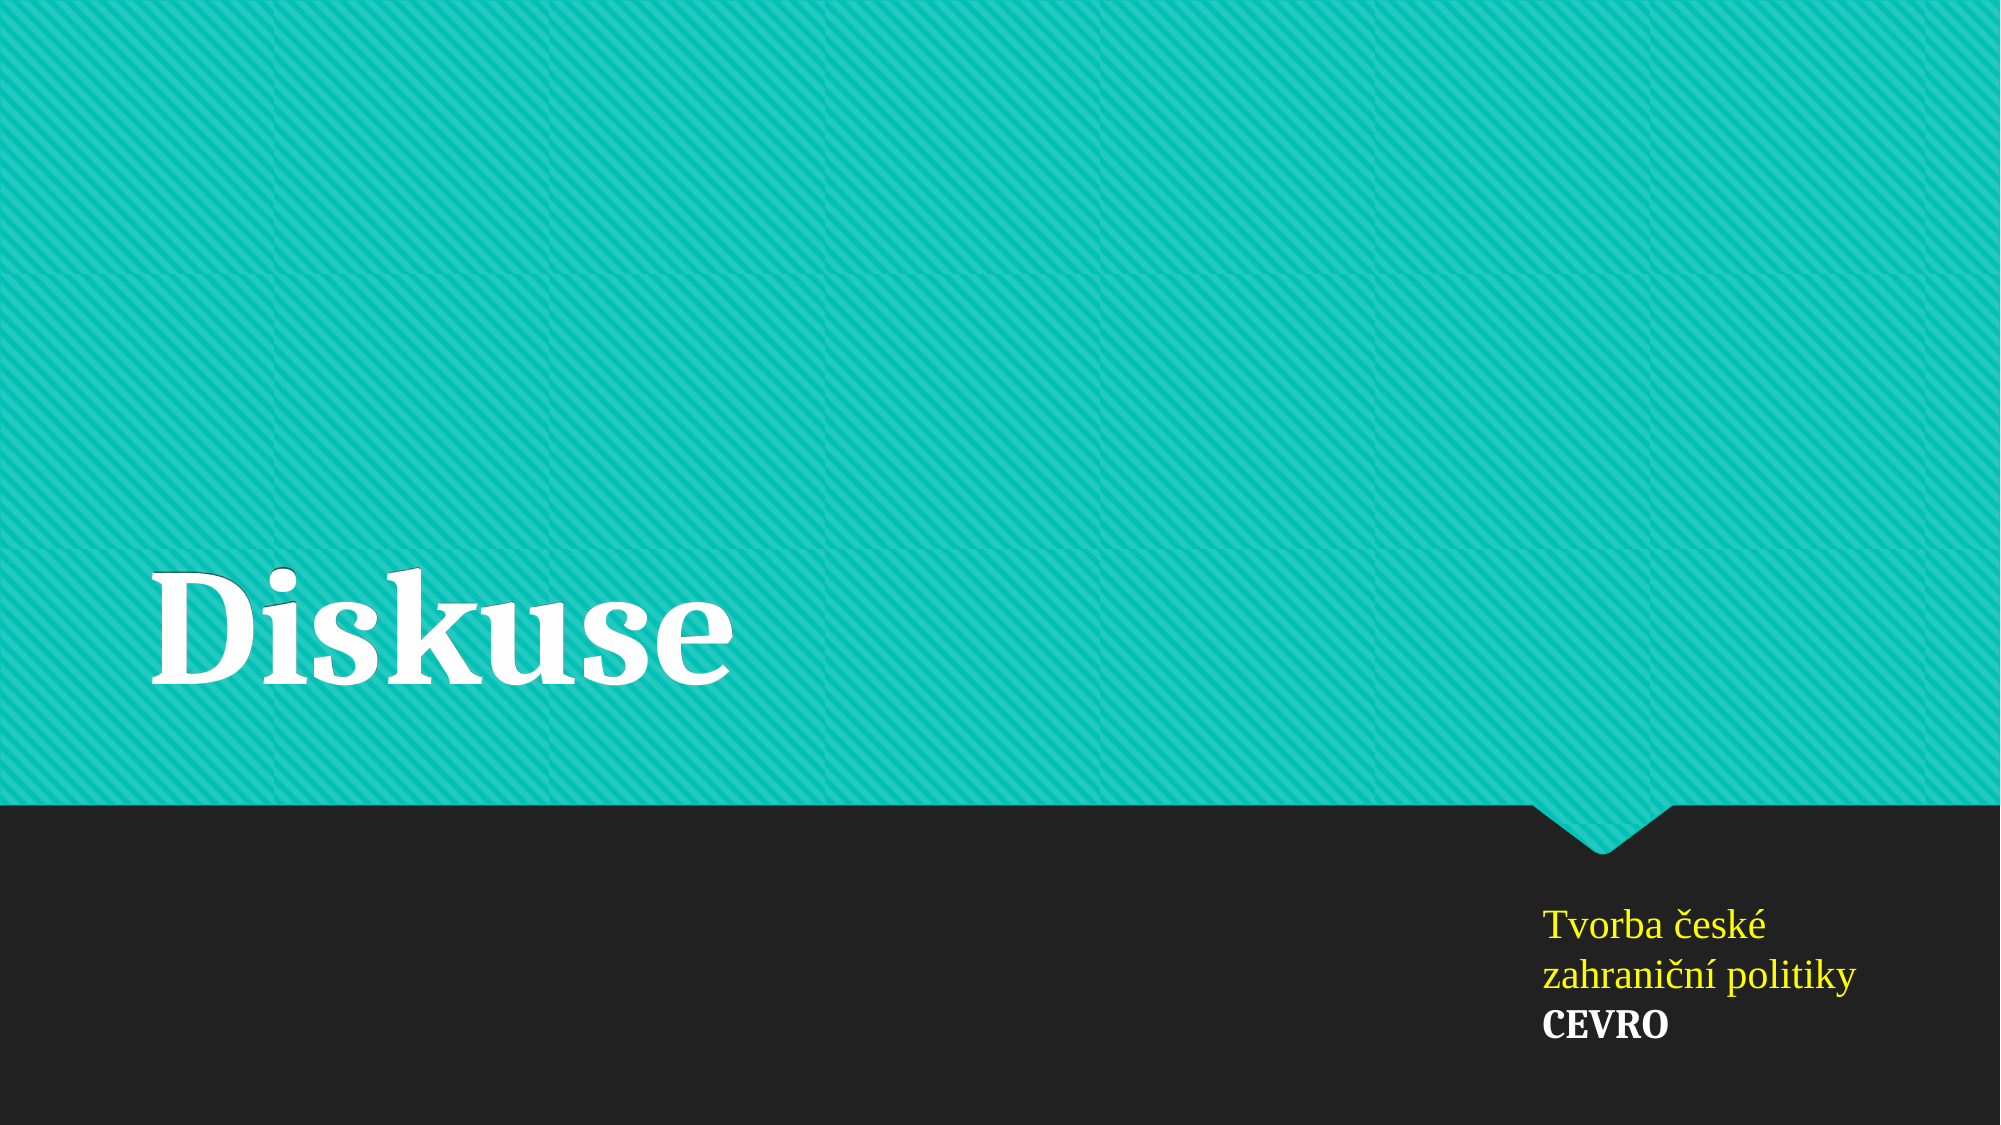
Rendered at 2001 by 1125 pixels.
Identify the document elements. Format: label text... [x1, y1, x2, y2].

title Diskuse [533, 321, 1299, 563]
text_box Tvorba české zahraniční politiky CEVRO [1527, 890, 1911, 1055]
